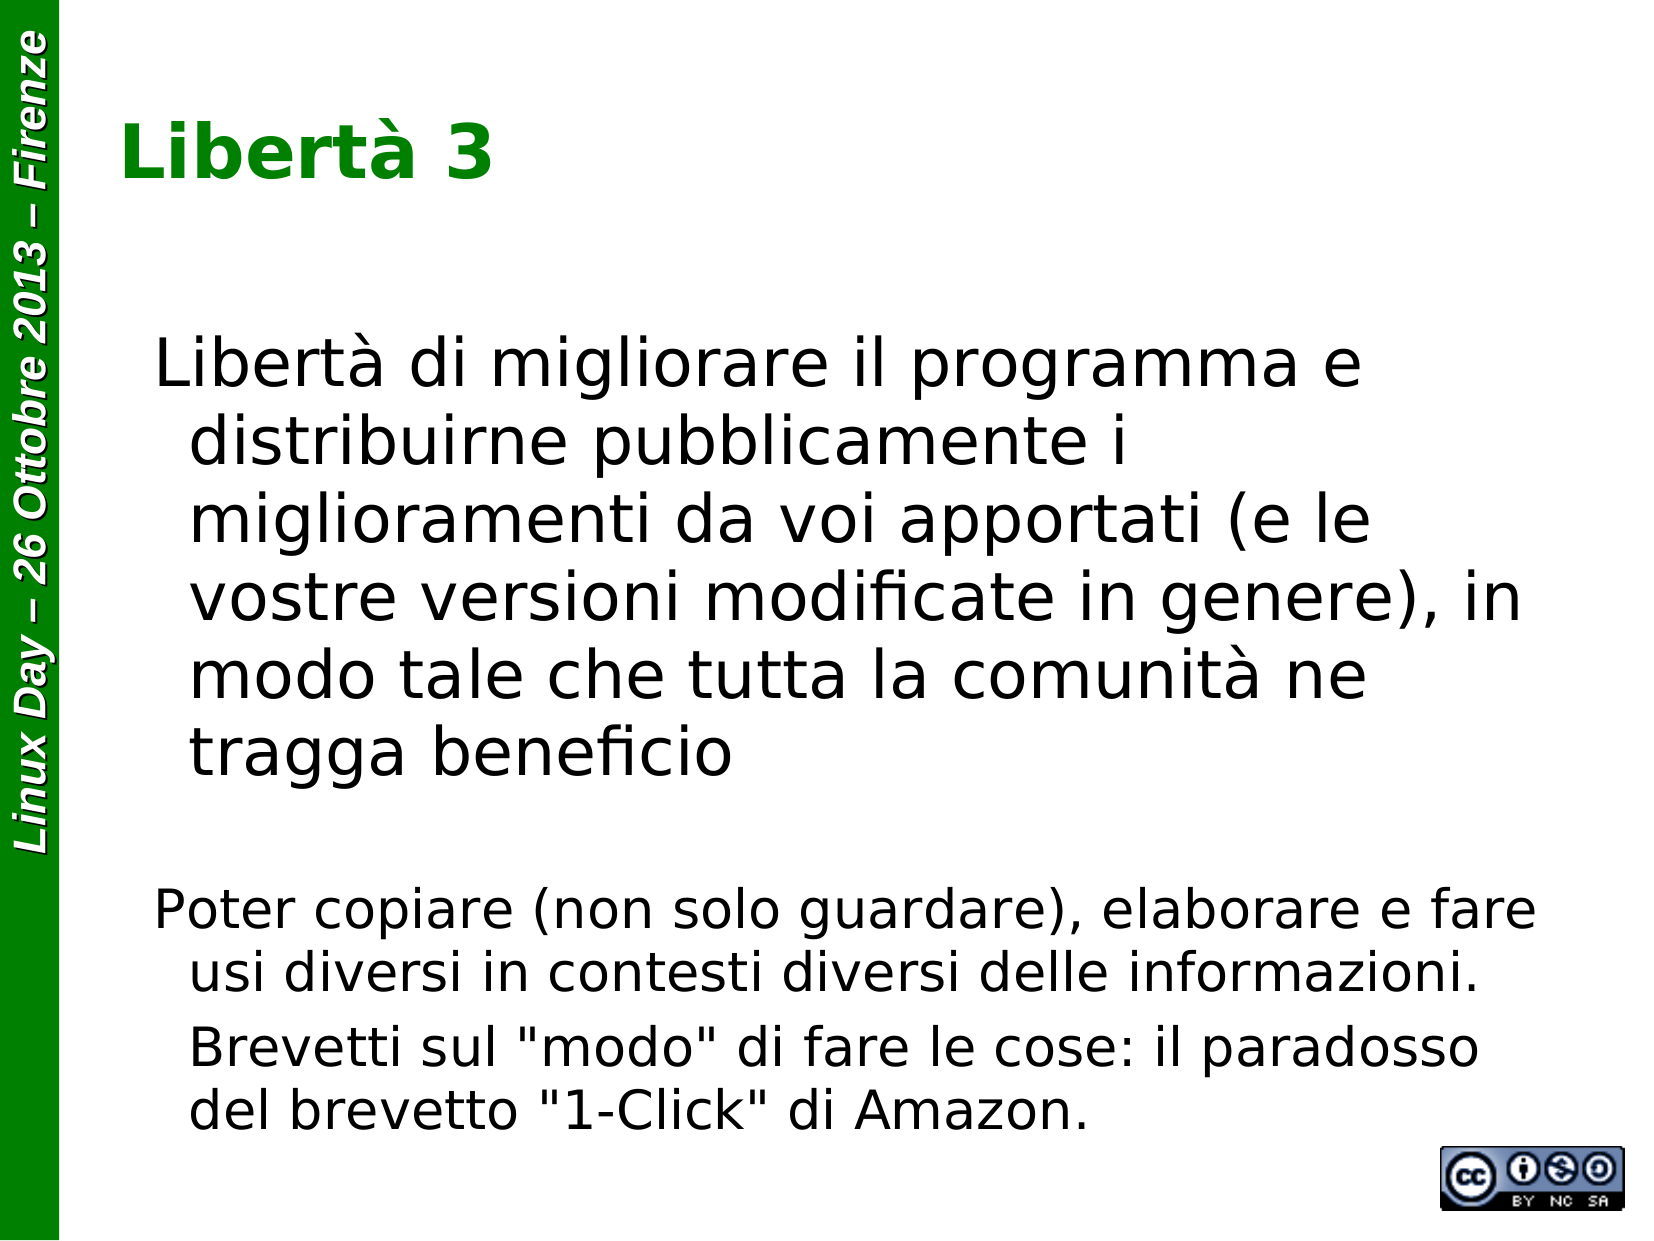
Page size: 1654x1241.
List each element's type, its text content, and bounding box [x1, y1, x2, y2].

title Libertà 3 [118, 56, 1306, 249]
list Libertà di migliorare il programma e distribuirne pubblicamente i miglioramenti da voi apportati (e le vostre versioni modificate in genere), in modo tale che tutta la comunità ne tragga beneficio Poter copiare (non solo guardare), elaborare e fare usi diversi in contesti diversi delle informazioni. Brevetti sul "modo" di fare le cose: il paradosso del brevetto "1-Click" di Amazon. [118, 324, 1571, 1143]
picture [1440, 1146, 1625, 1211]
